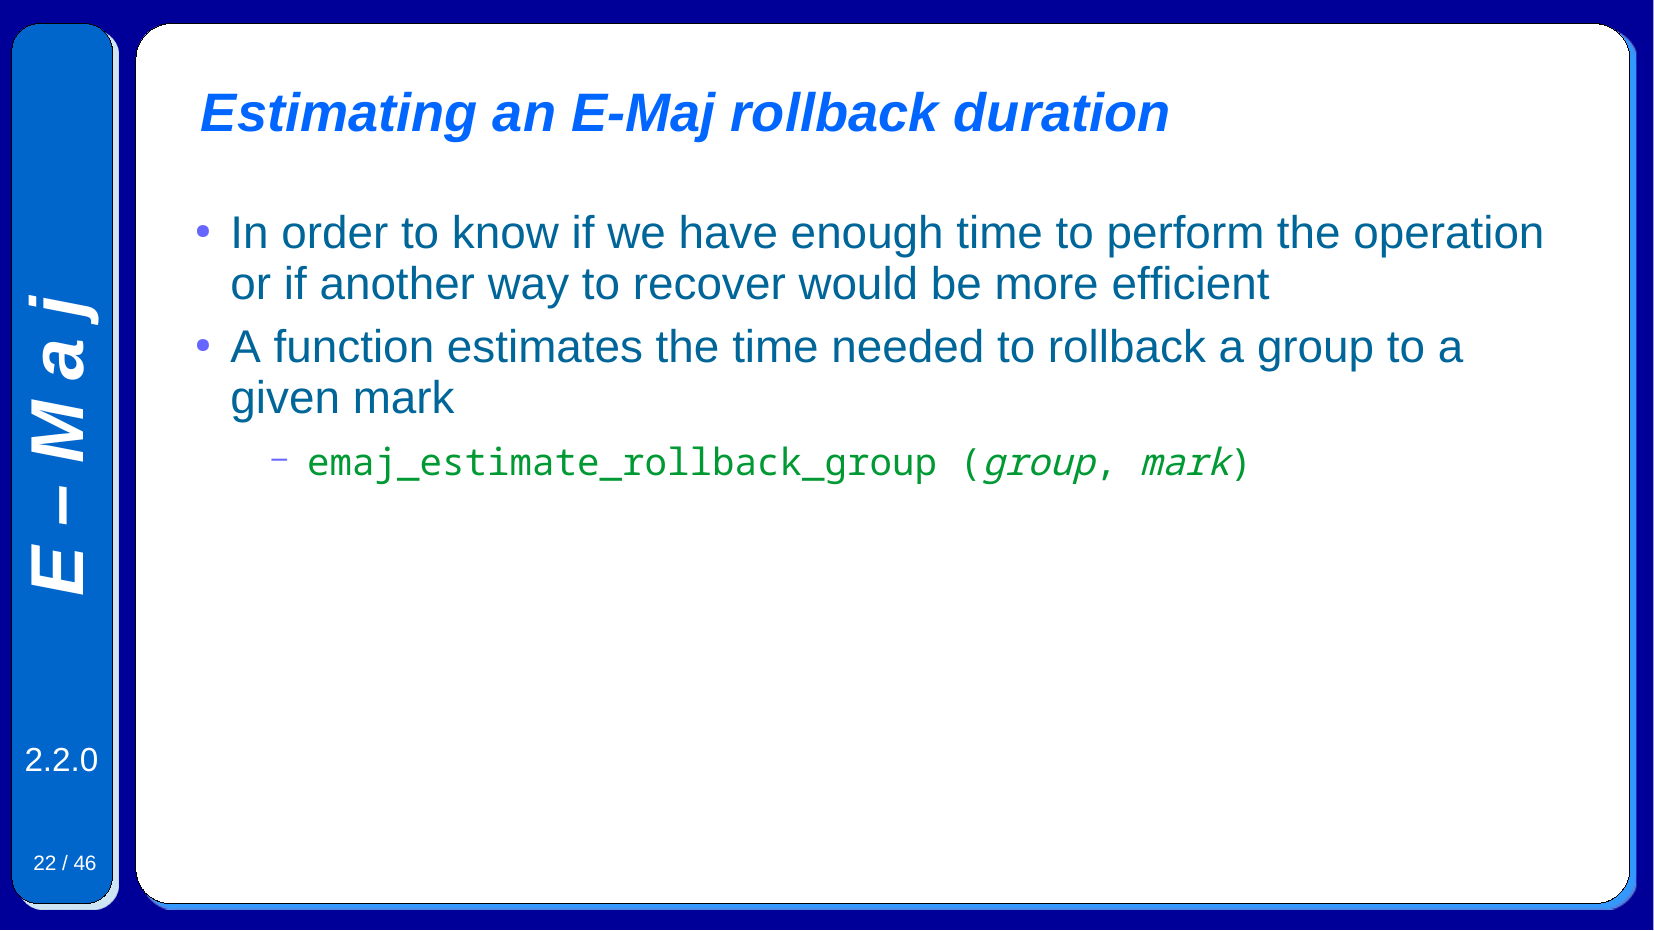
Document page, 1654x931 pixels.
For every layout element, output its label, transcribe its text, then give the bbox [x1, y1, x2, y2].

list In order to know if we have enough time to perform the operation or if another way to recover would be more efficient A function estimates the time needed to rollback a group to a given mark emaj_estimate_rollback_group (group, mark) [177, 206, 1587, 827]
title Estimating an E-Maj rollback duration [200, 34, 1575, 191]
